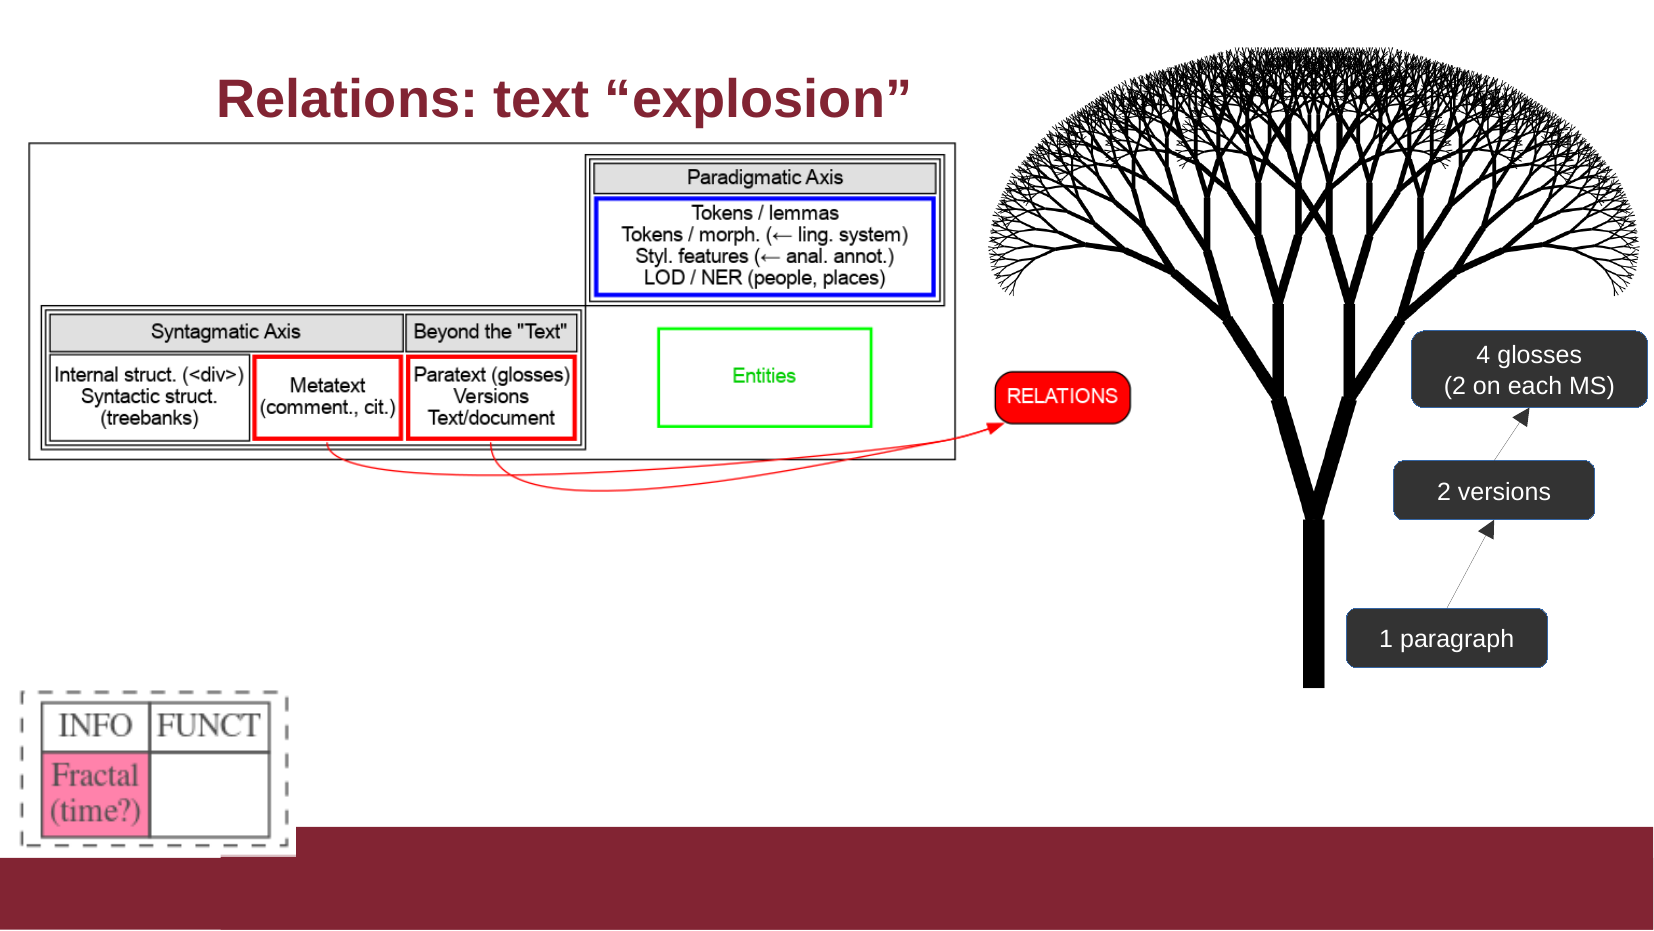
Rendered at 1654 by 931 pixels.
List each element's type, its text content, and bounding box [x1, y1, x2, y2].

text_box 4 glosses (2 on each MS) [1411, 330, 1648, 408]
text_box 1 paragraph [1346, 608, 1548, 668]
text_box 2 versions [1393, 460, 1595, 520]
picture [13, 682, 296, 857]
title Relations: text “explosion” [201, 55, 977, 142]
picture [12, 23, 1650, 696]
